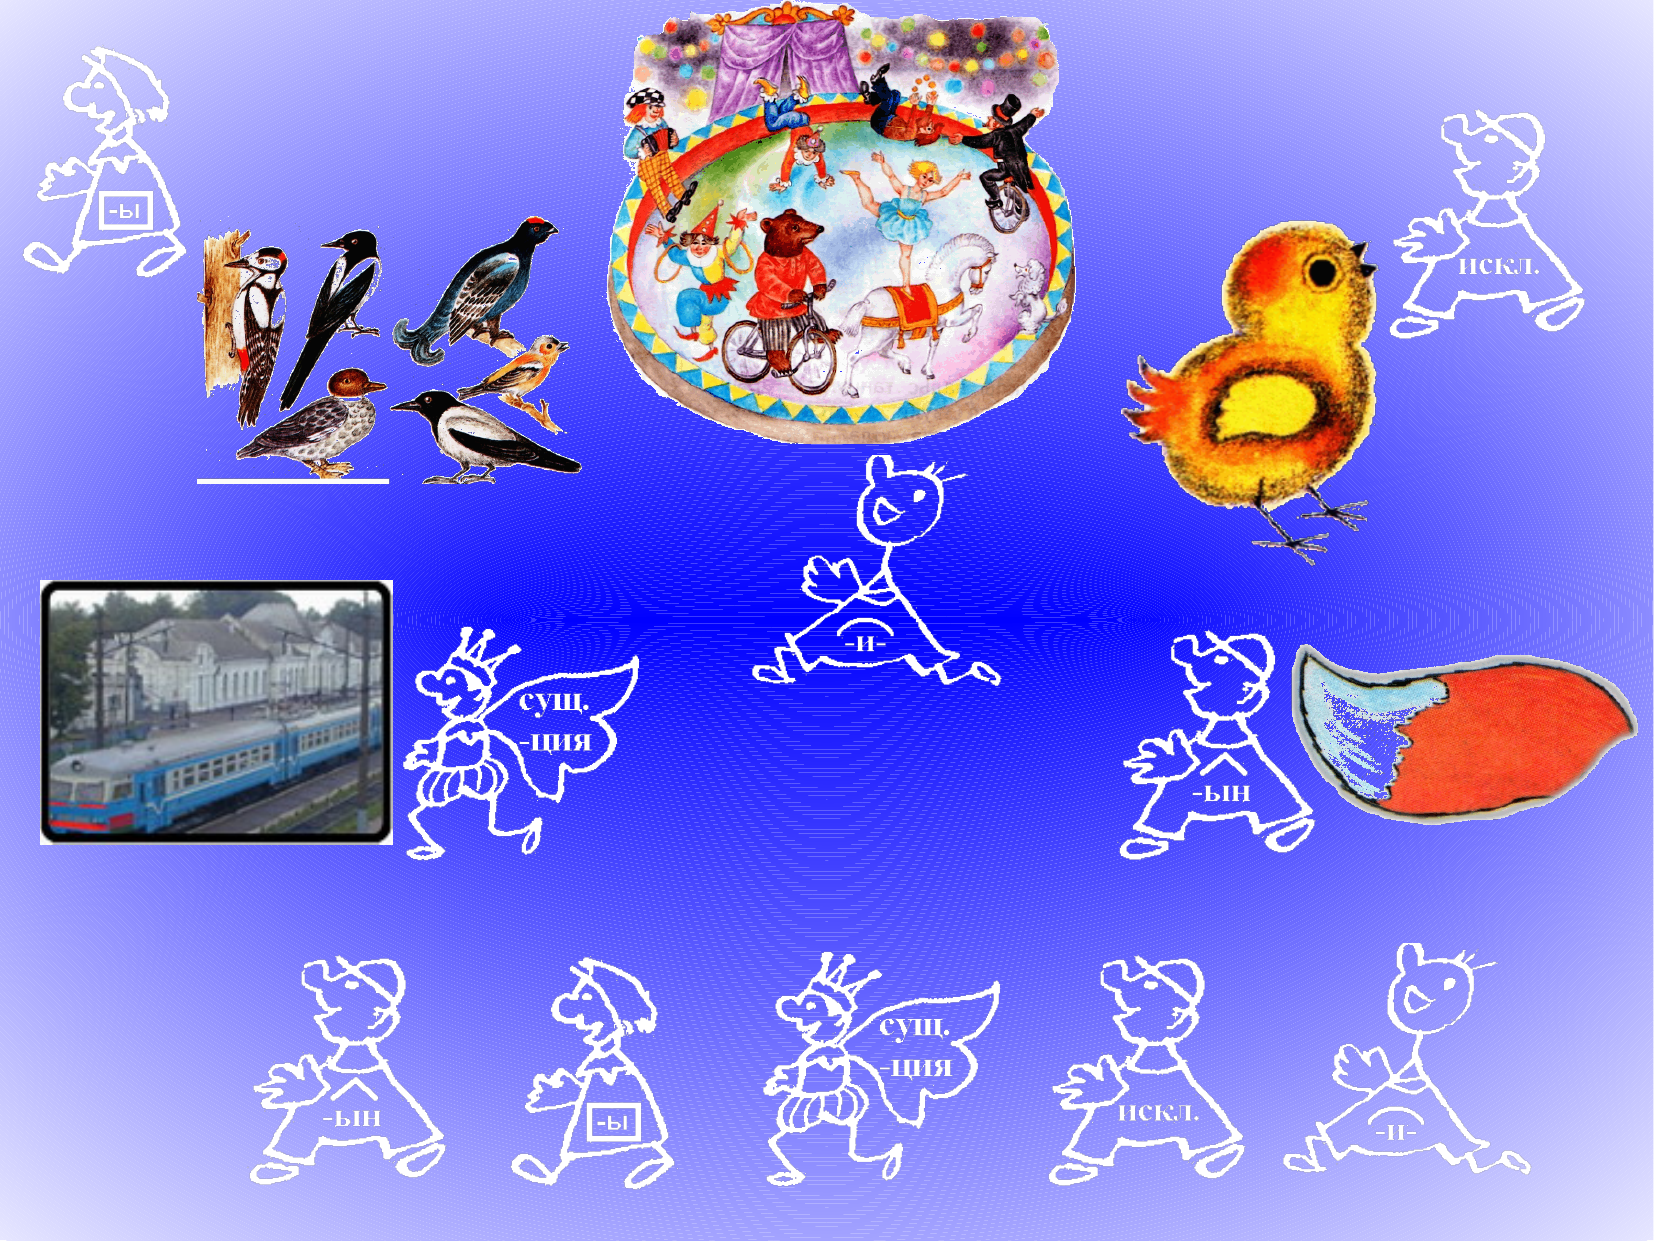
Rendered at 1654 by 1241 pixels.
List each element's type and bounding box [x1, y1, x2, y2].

picture [1097, 607, 1654, 879]
picture [488, 943, 690, 1205]
picture [1026, 943, 1265, 1205]
picture [227, 943, 466, 1205]
picture [0, 32, 582, 484]
picture [601, 0, 1083, 444]
picture [1274, 943, 1540, 1205]
picture [40, 580, 649, 879]
picture [750, 943, 1010, 1205]
picture [743, 455, 1010, 716]
picture [1121, 97, 1605, 569]
